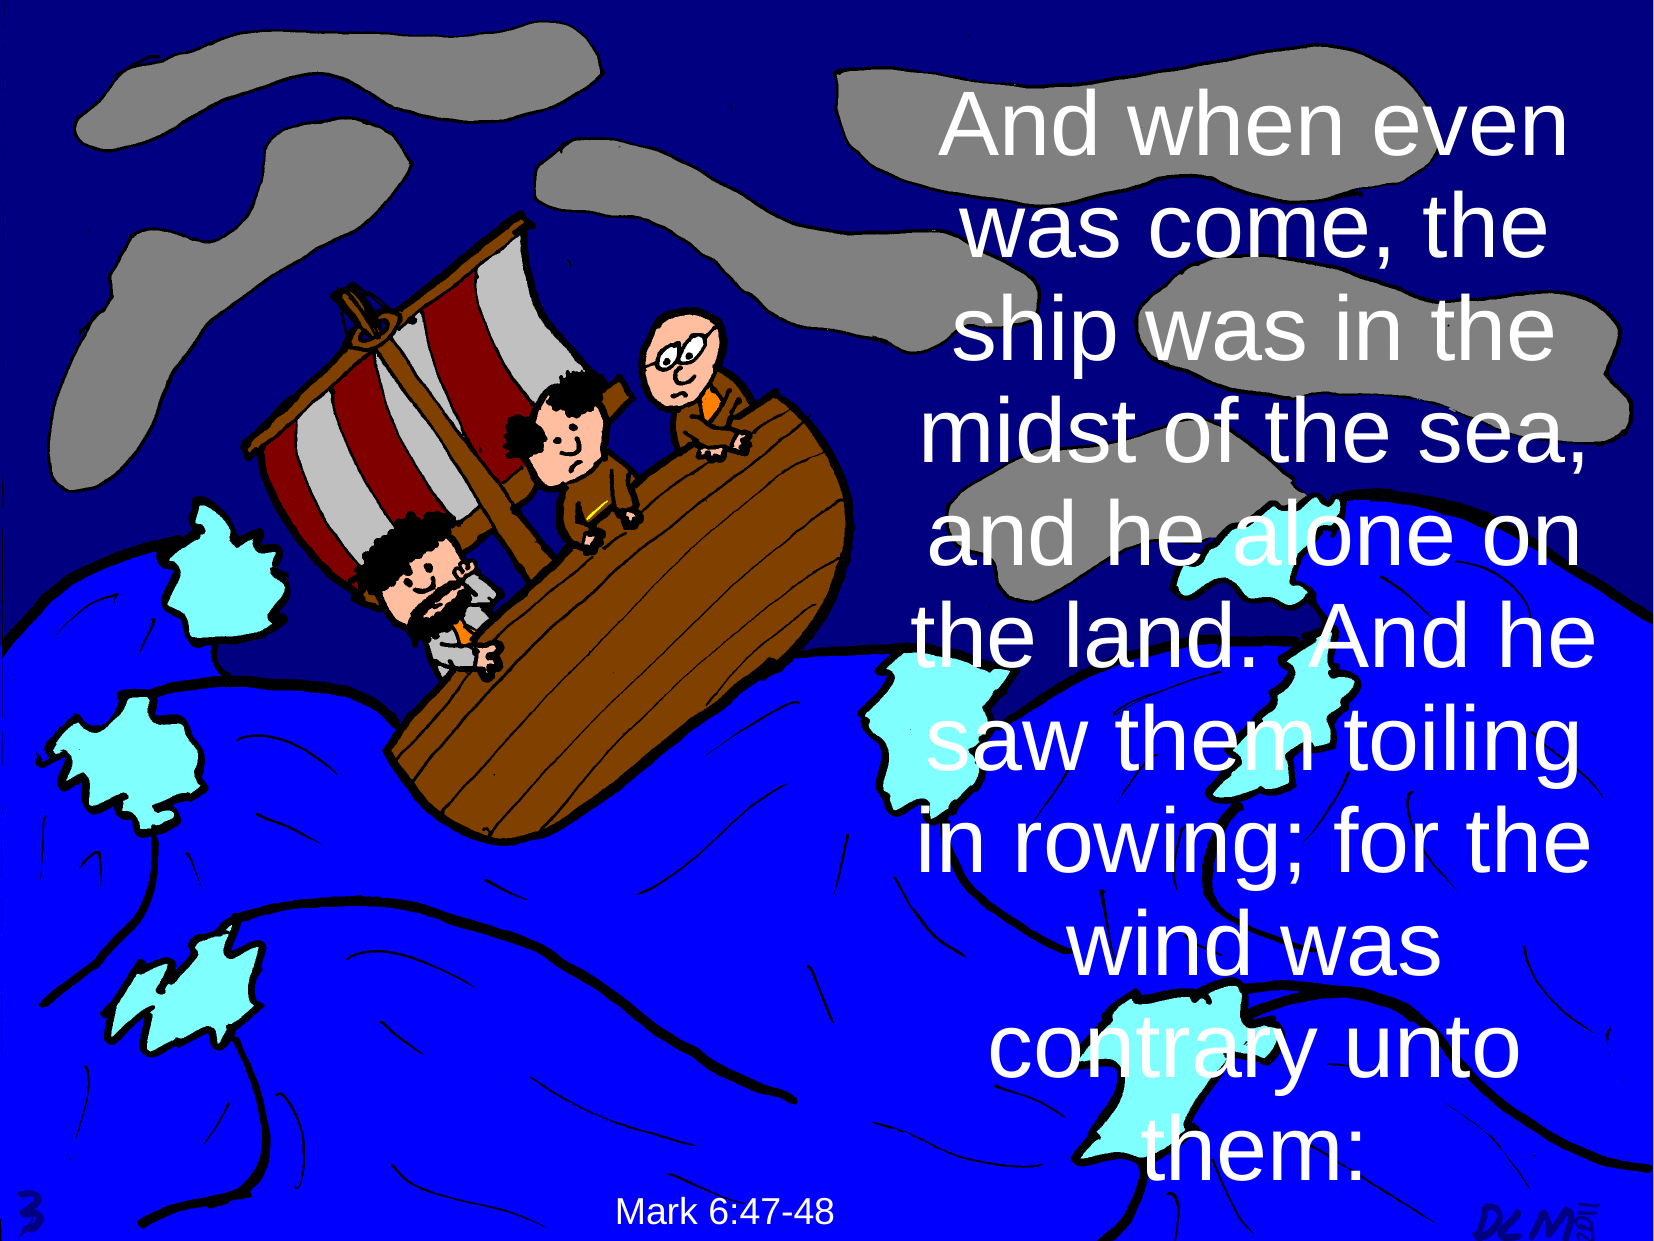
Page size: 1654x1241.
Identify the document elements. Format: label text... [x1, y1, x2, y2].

text_box Mark 6:47-48 [600, 1183, 863, 1241]
picture [0, 0, 1654, 1241]
title And when even was come, the ship was in the midst of the sea, and he alone on the land. And he saw them toiling in rowing; for the wind was contrary unto them: [900, 72, 1610, 1201]
